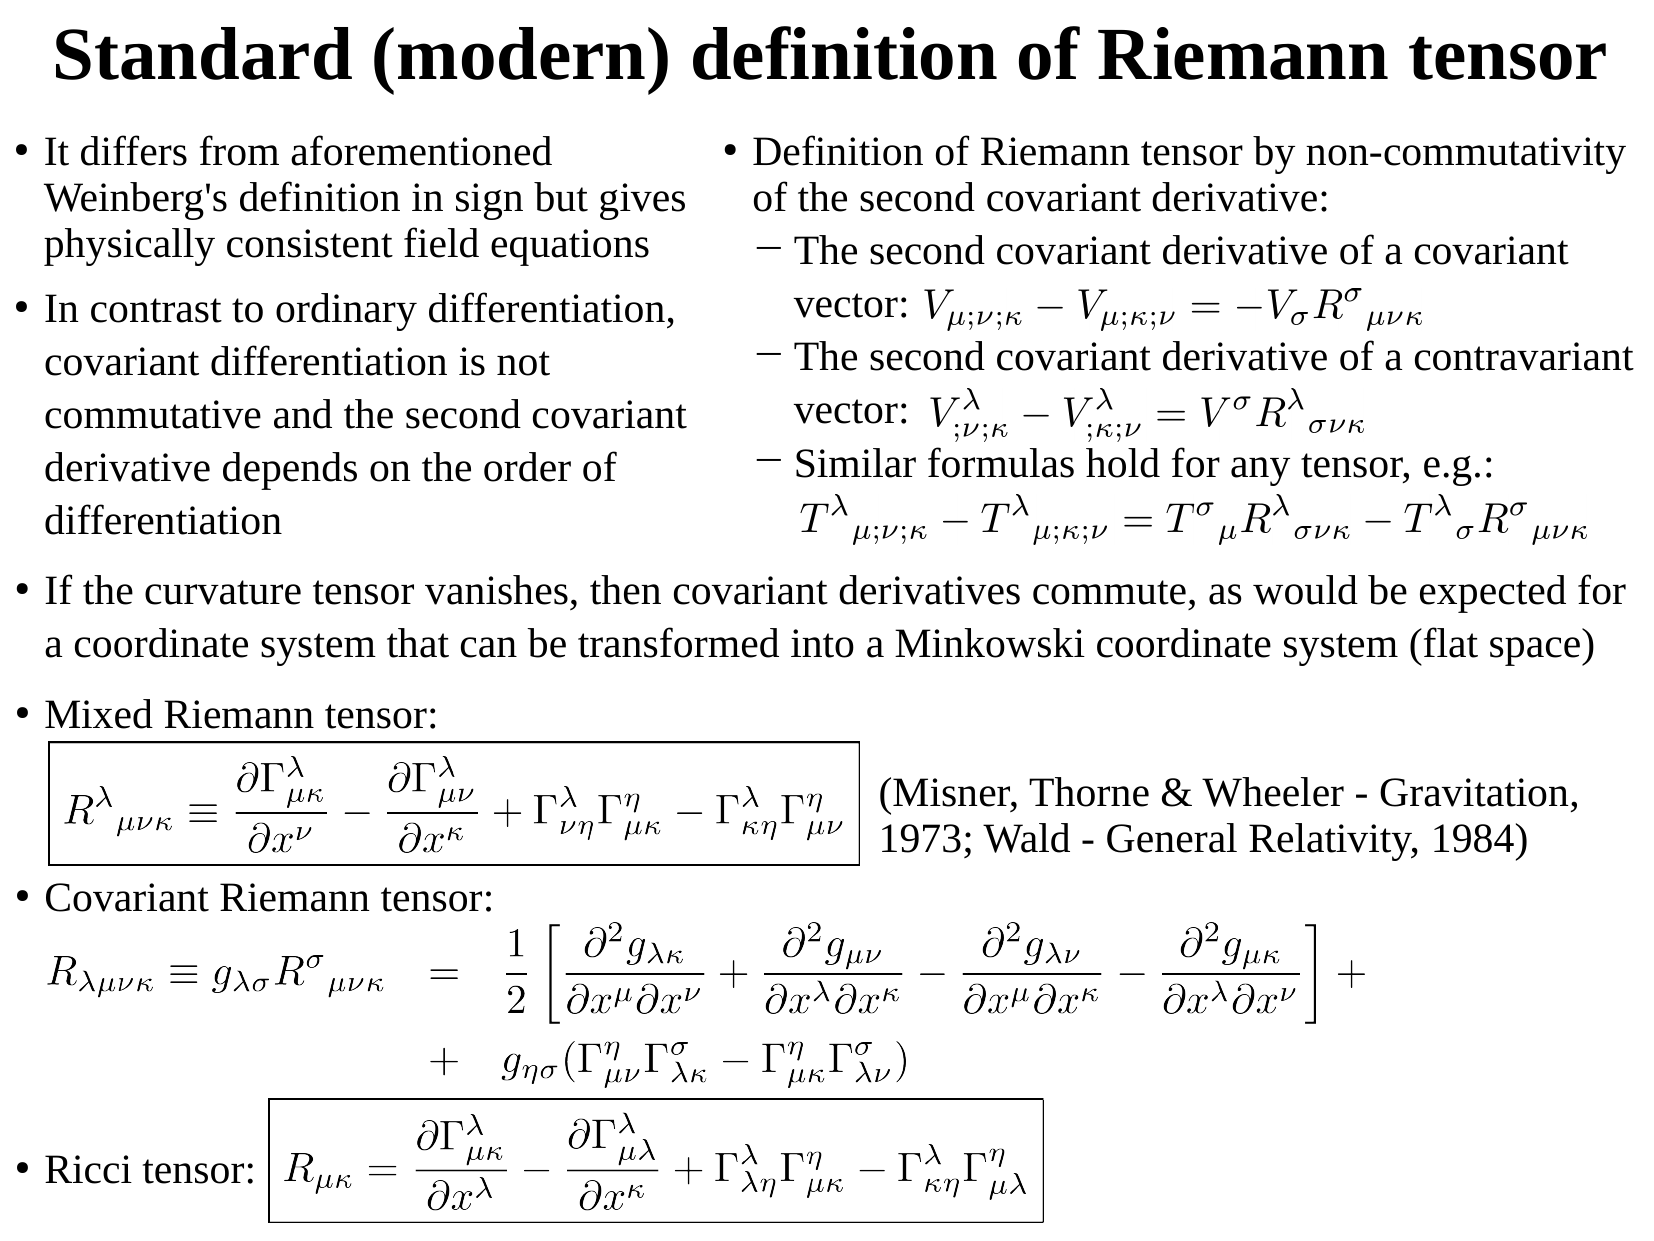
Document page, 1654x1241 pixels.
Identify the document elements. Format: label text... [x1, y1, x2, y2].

list Mixed Riemann tensor: Covariant Riemann tensor: Ricci tensor: [14, 684, 514, 1193]
picture [800, 494, 1587, 546]
picture [924, 288, 1422, 331]
picture [47, 922, 1365, 1088]
title Standard (modern) definition of Riemann tensor [47, 7, 1615, 101]
picture [268, 1098, 1044, 1224]
text_box It differs from aforementioned Weinberg's definition in sign but gives physically consistent field equations In contrast to ordinary differentiation, covariant differentiation is not commutative and the second covariant derivative depends on the order of differentiation [14, 127, 706, 545]
text_box Definition of Riemann tensor by non-commutativity of the second covariant derivative: The second covariant derivative of a covariant vector: The second covariant derivative of a contravariant vector: Similar formulas hold for any tensor, e.g.: [722, 127, 1637, 512]
picture [48, 741, 860, 866]
picture [930, 388, 1364, 442]
text_box (Misner, Thorne & Wheeler - Gravitation, 1973; Wald - General Relativity, 1984) [878, 769, 1591, 862]
text_box If the curvature tensor vanishes, then covariant derivatives commute, as would be expected for a coordinate system that can be transformed into a Minkowski coordinate system (flat space) [14, 560, 1639, 667]
